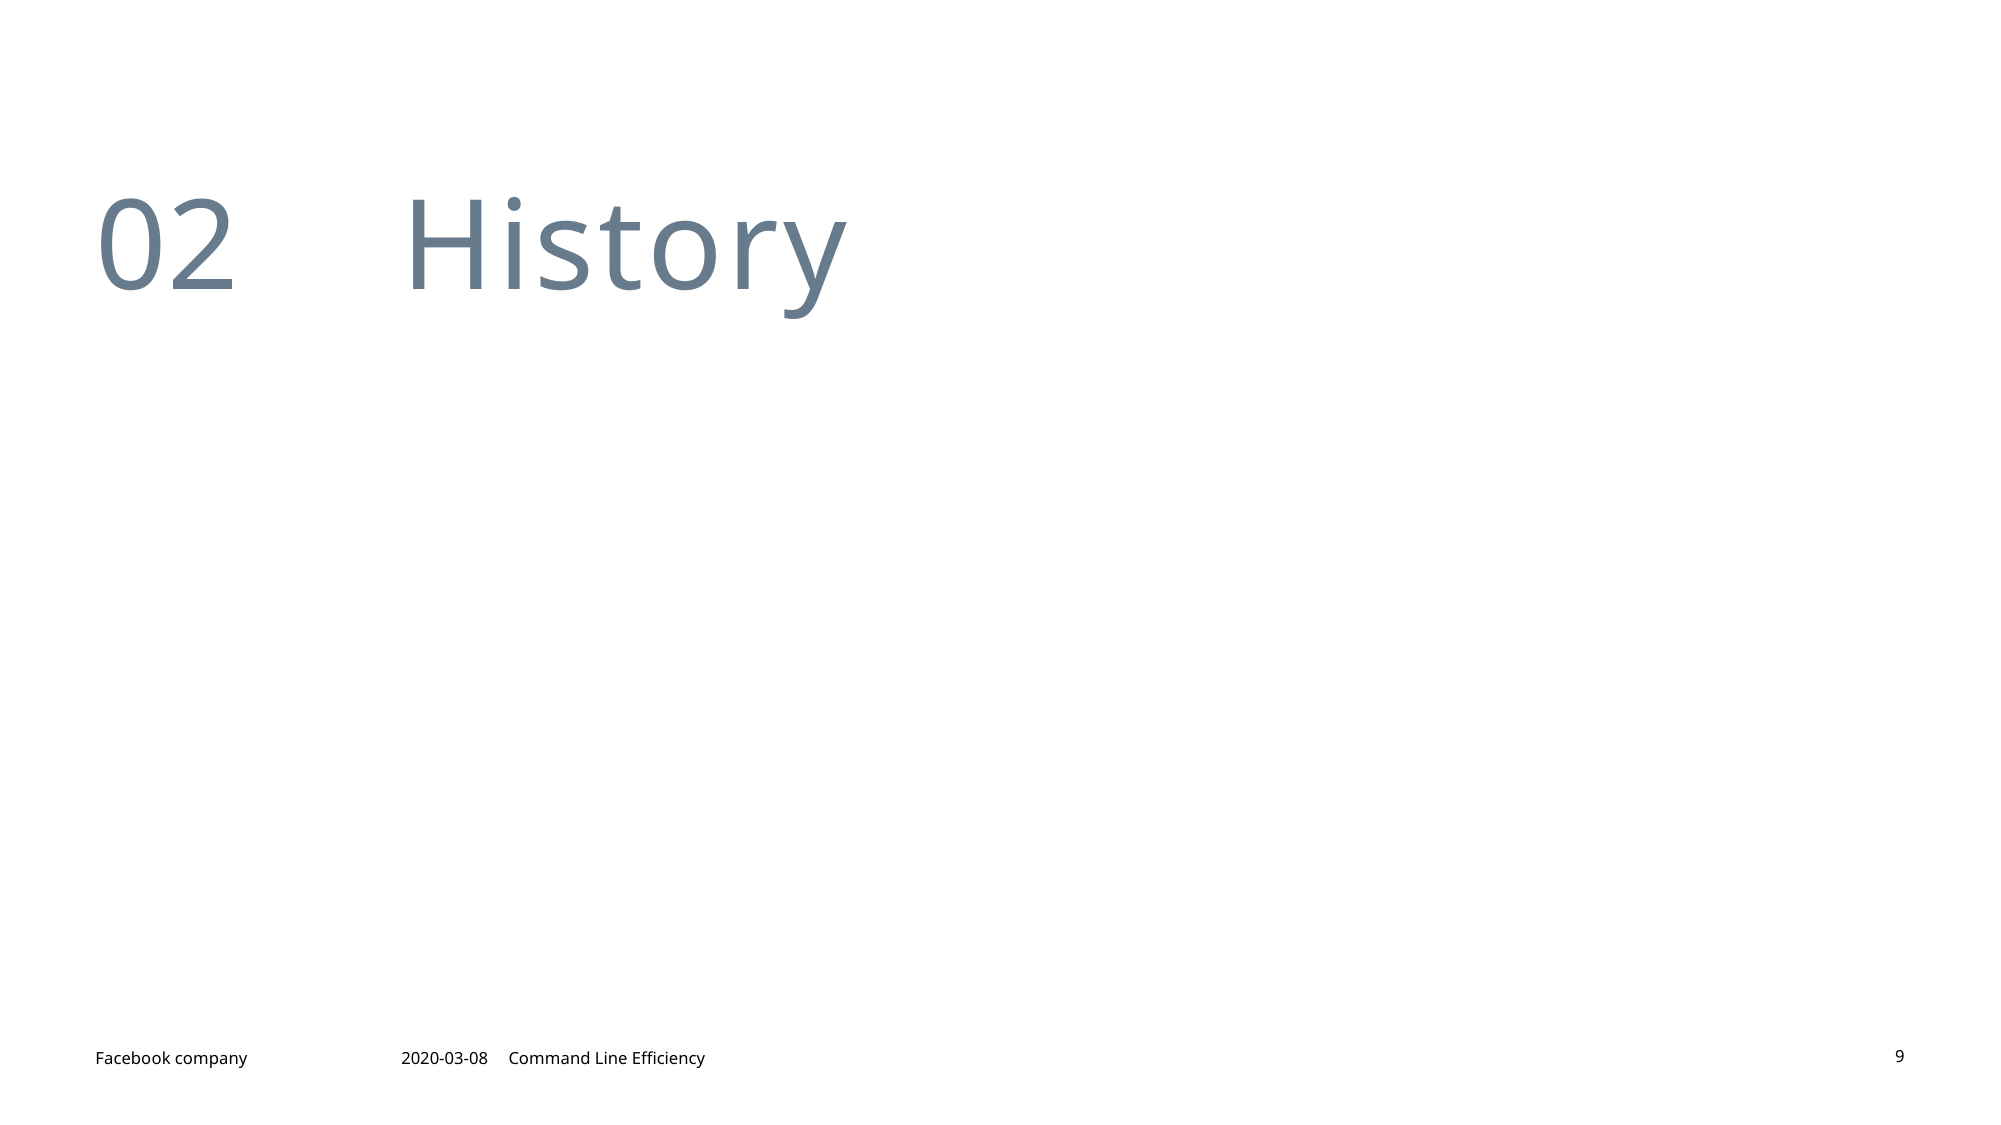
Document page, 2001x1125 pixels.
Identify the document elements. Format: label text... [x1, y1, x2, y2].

title History [401, 149, 1929, 488]
footer Command Line Efficiency [508, 1047, 1294, 1068]
list 02 [95, 149, 378, 488]
slide_number 35 [1840, 1047, 1905, 1068]
slide_number 2020-03-08 [401, 1047, 508, 1068]
